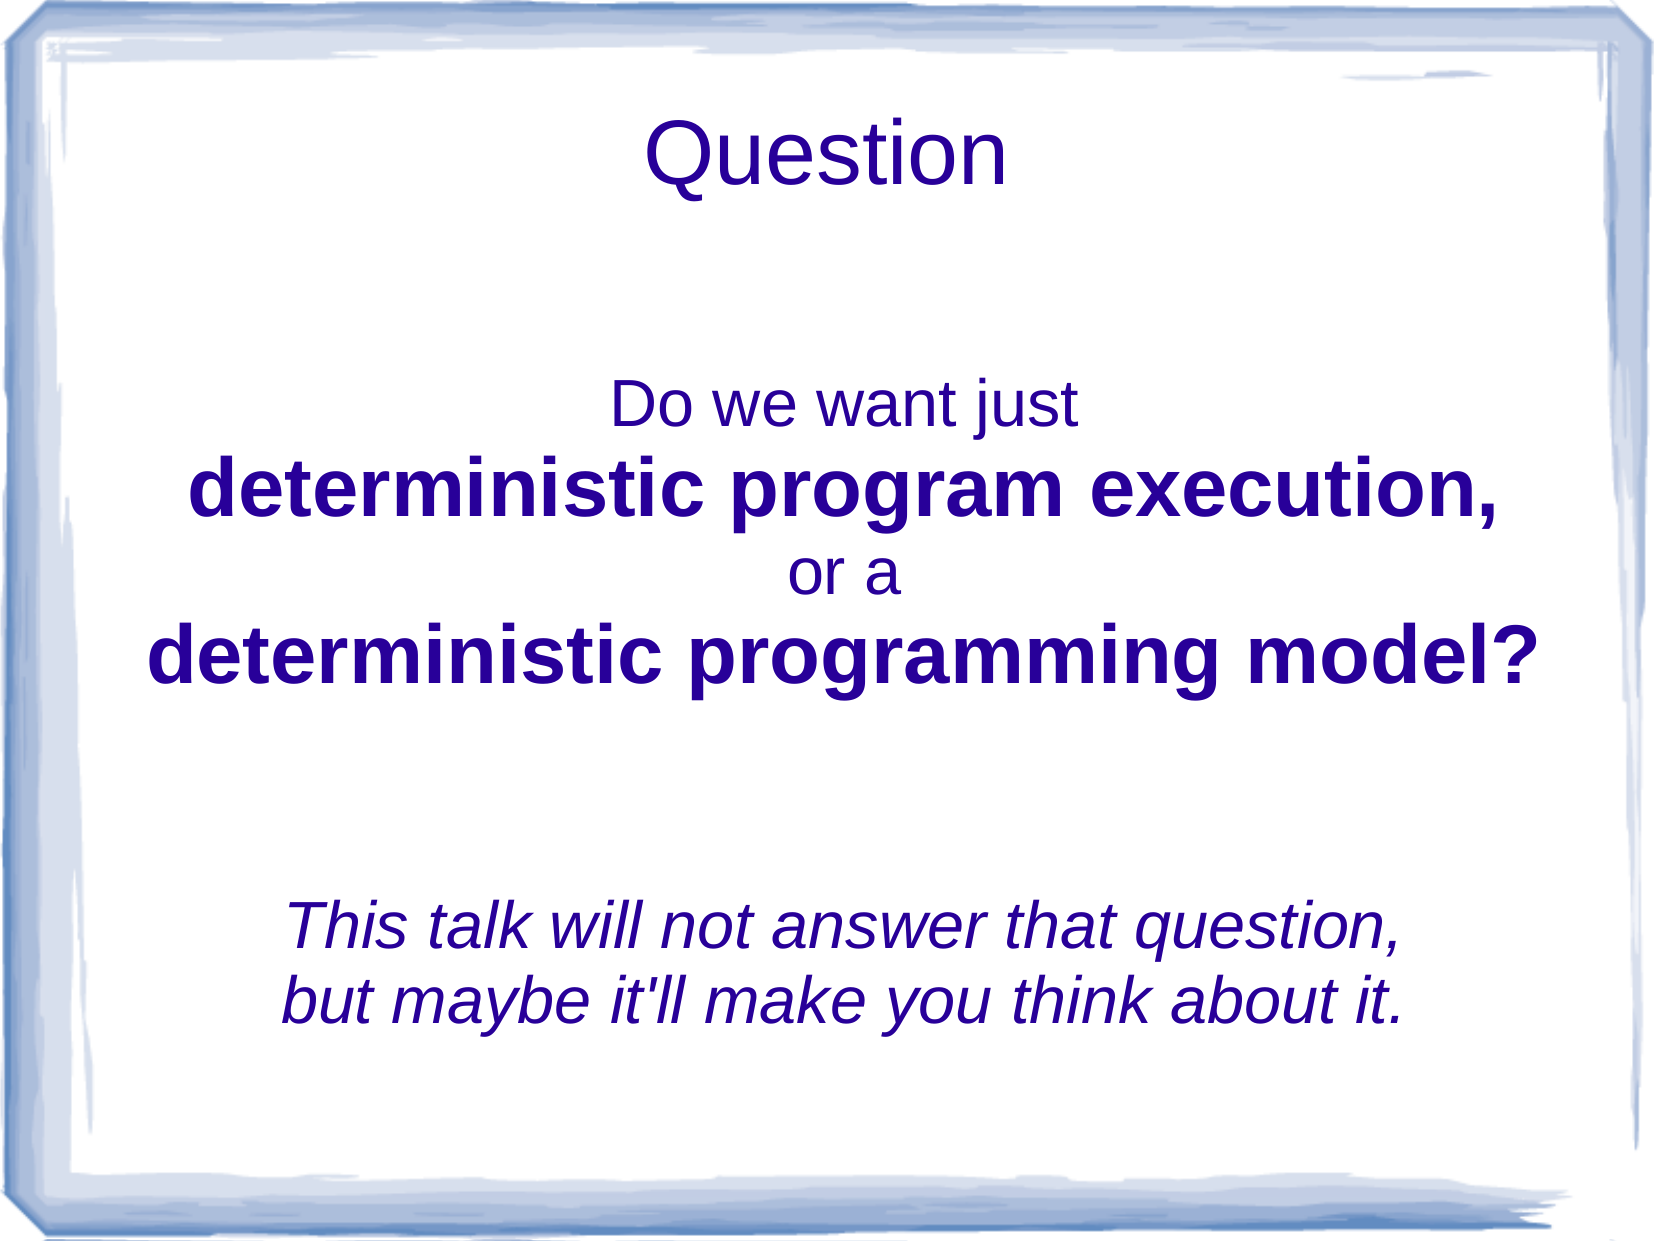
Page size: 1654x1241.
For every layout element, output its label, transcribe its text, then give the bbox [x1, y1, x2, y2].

picture [0, 0, 1654, 1241]
title Question [82, 49, 1571, 257]
subtitle Do we want just deterministic program execution, or a deterministic programming model? This talk will not answer that question, but maybe it'll make you think about it. [118, 291, 1571, 1038]
